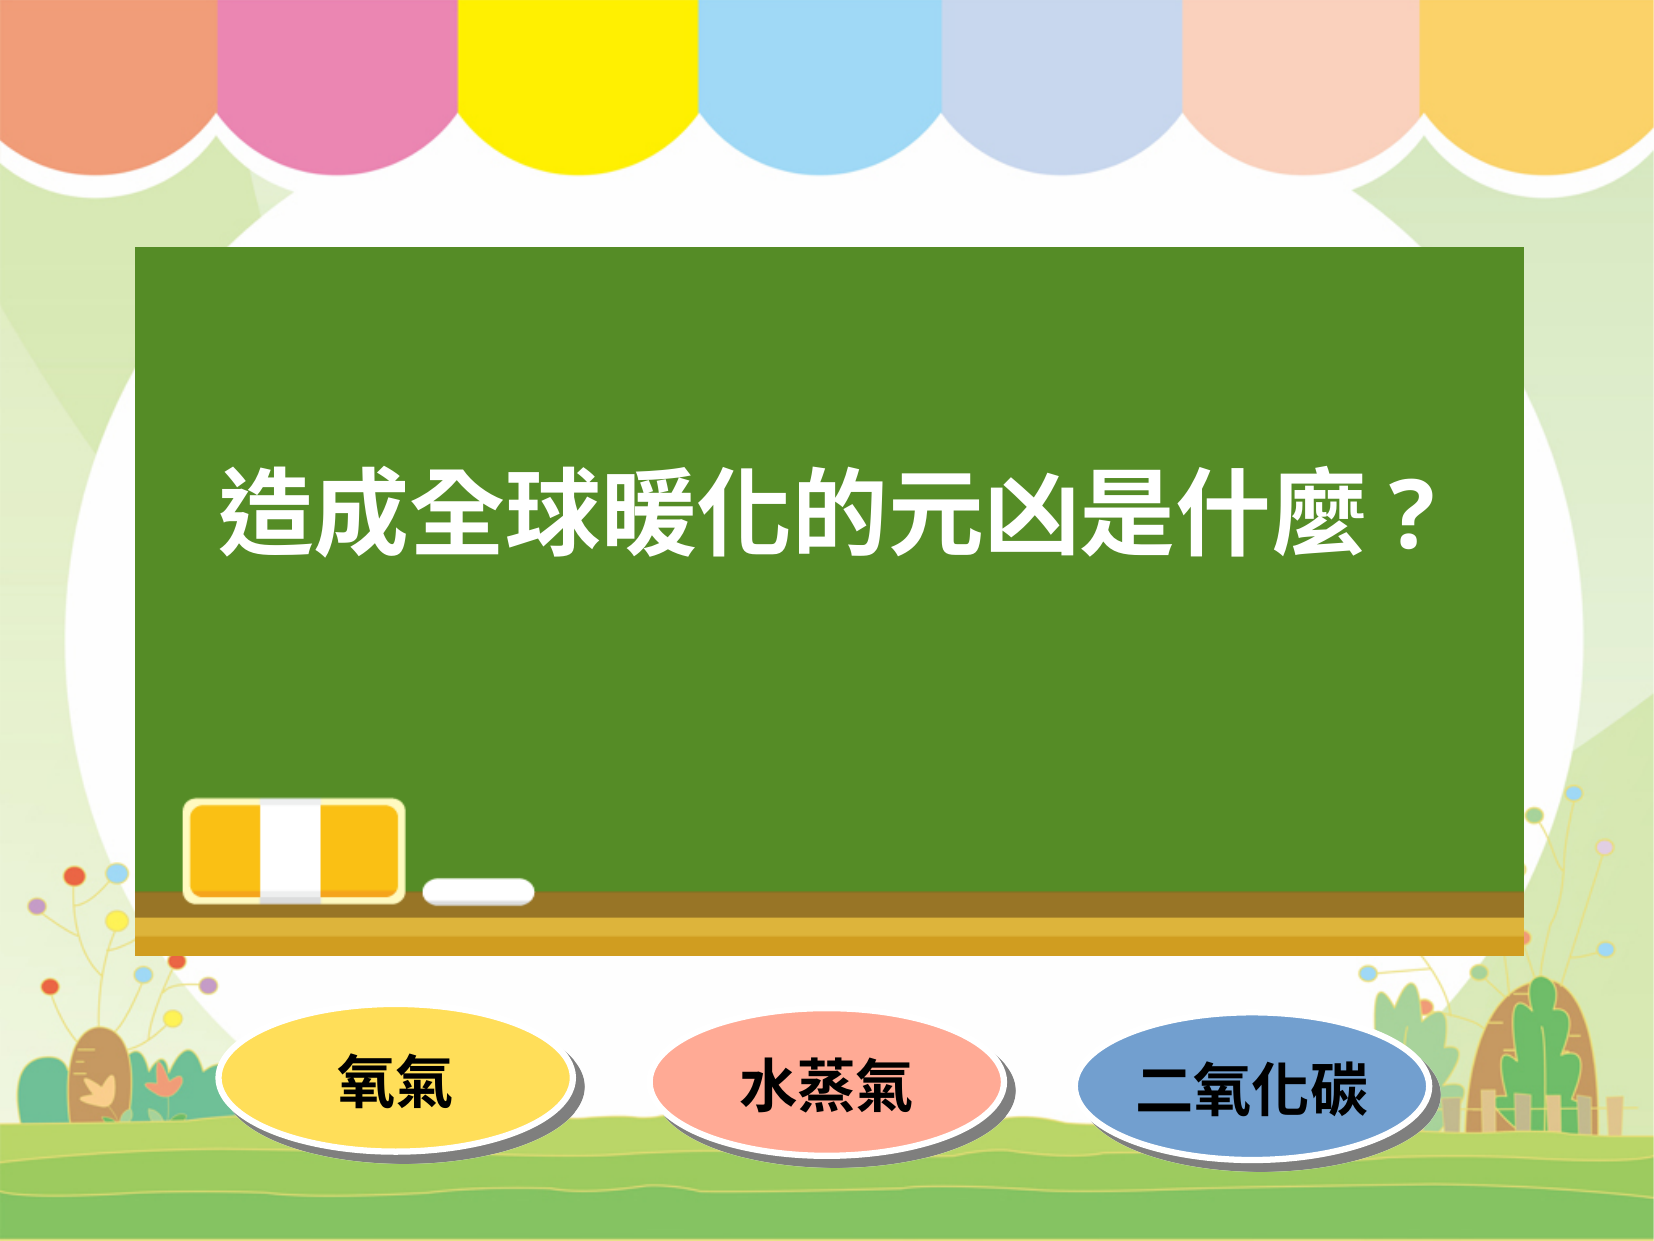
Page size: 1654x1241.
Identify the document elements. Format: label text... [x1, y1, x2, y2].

text_box 二氧化碳 [1074, 1012, 1430, 1161]
text_box 造成全球暖化的元凶是什麼? [177, 418, 1477, 603]
picture [0, 0, 1654, 1241]
text_box 氧氣 [218, 1003, 573, 1152]
text_box 水蒸氣 [649, 1008, 1004, 1156]
